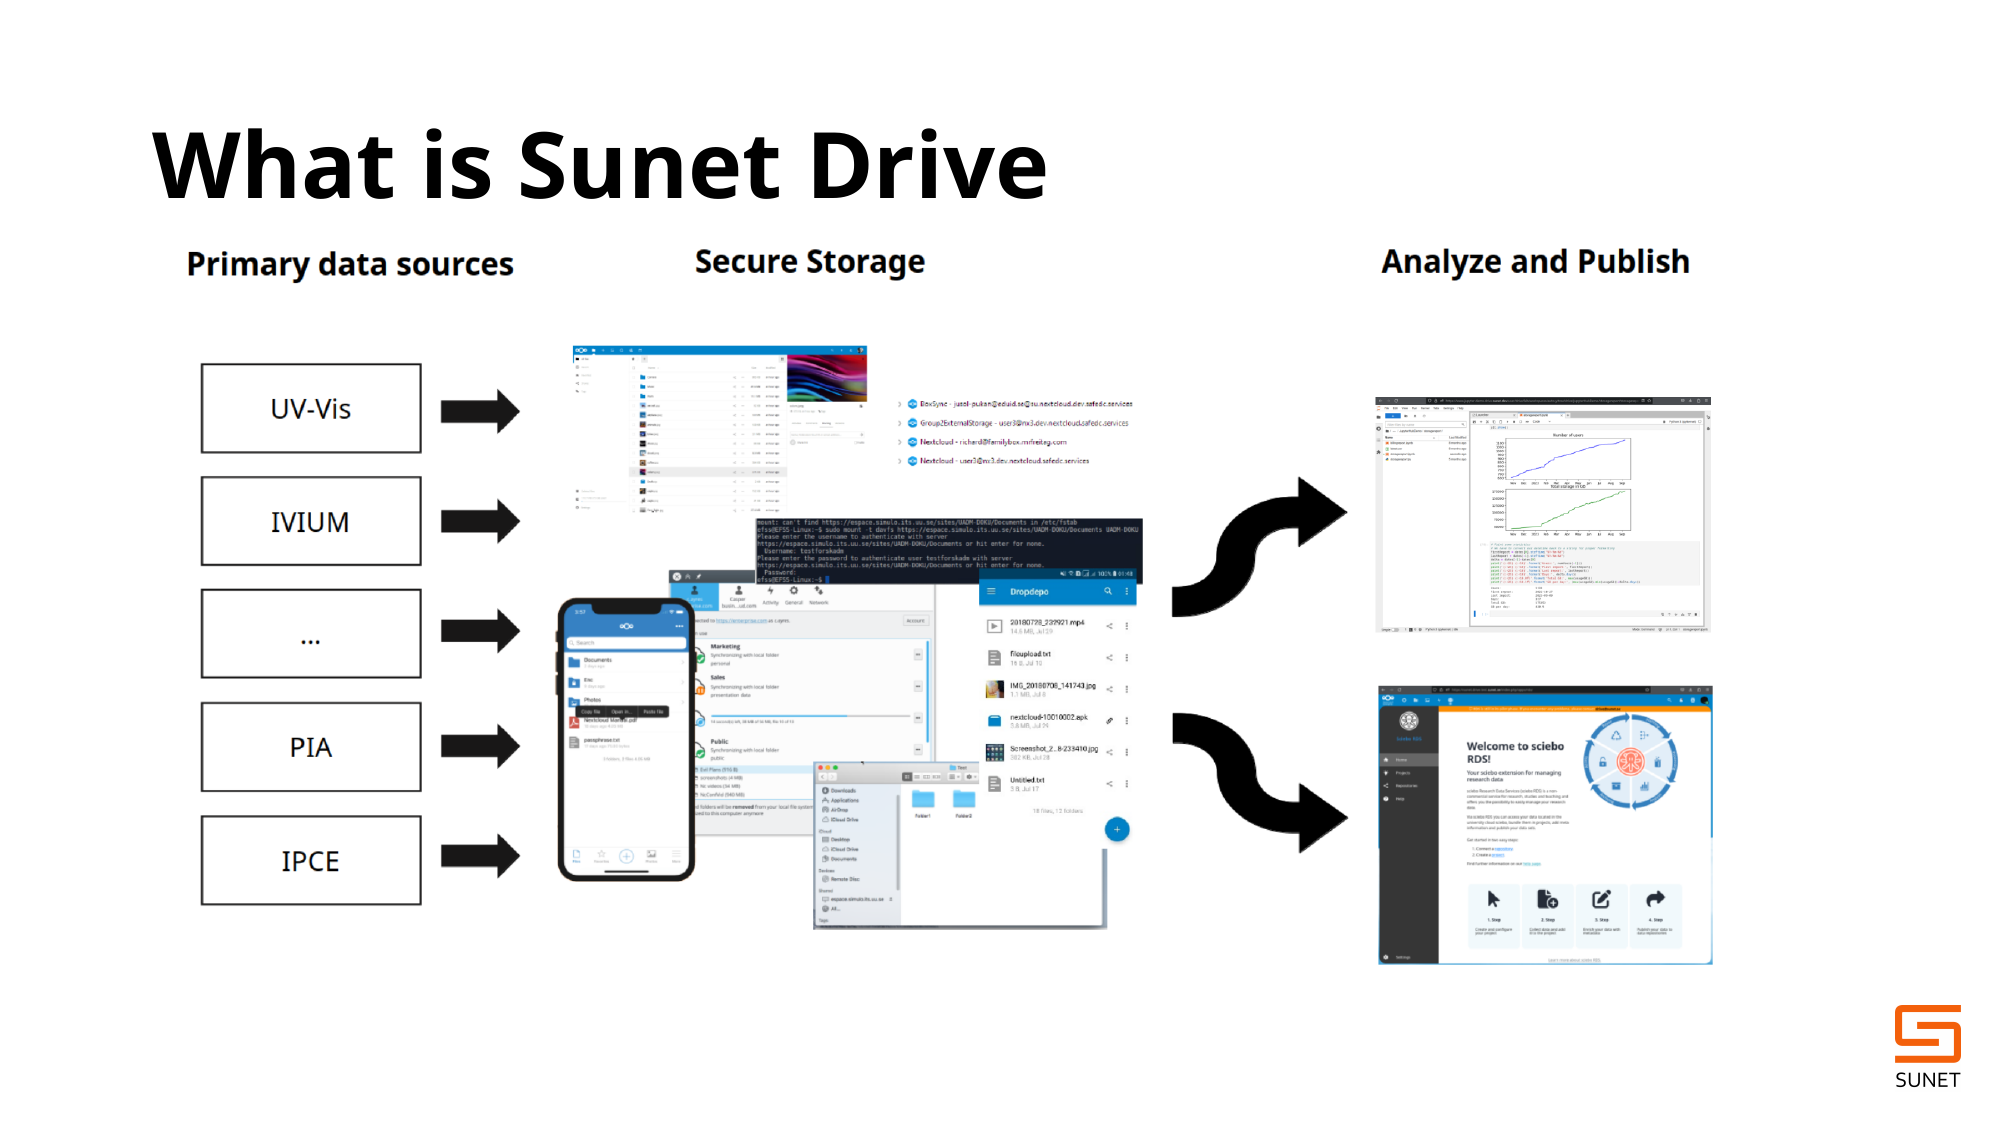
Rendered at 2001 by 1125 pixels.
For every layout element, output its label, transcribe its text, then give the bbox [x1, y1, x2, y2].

picture [179, 233, 1726, 976]
title What is Sunet Drive [137, 59, 1863, 278]
picture [1895, 1005, 1961, 1092]
